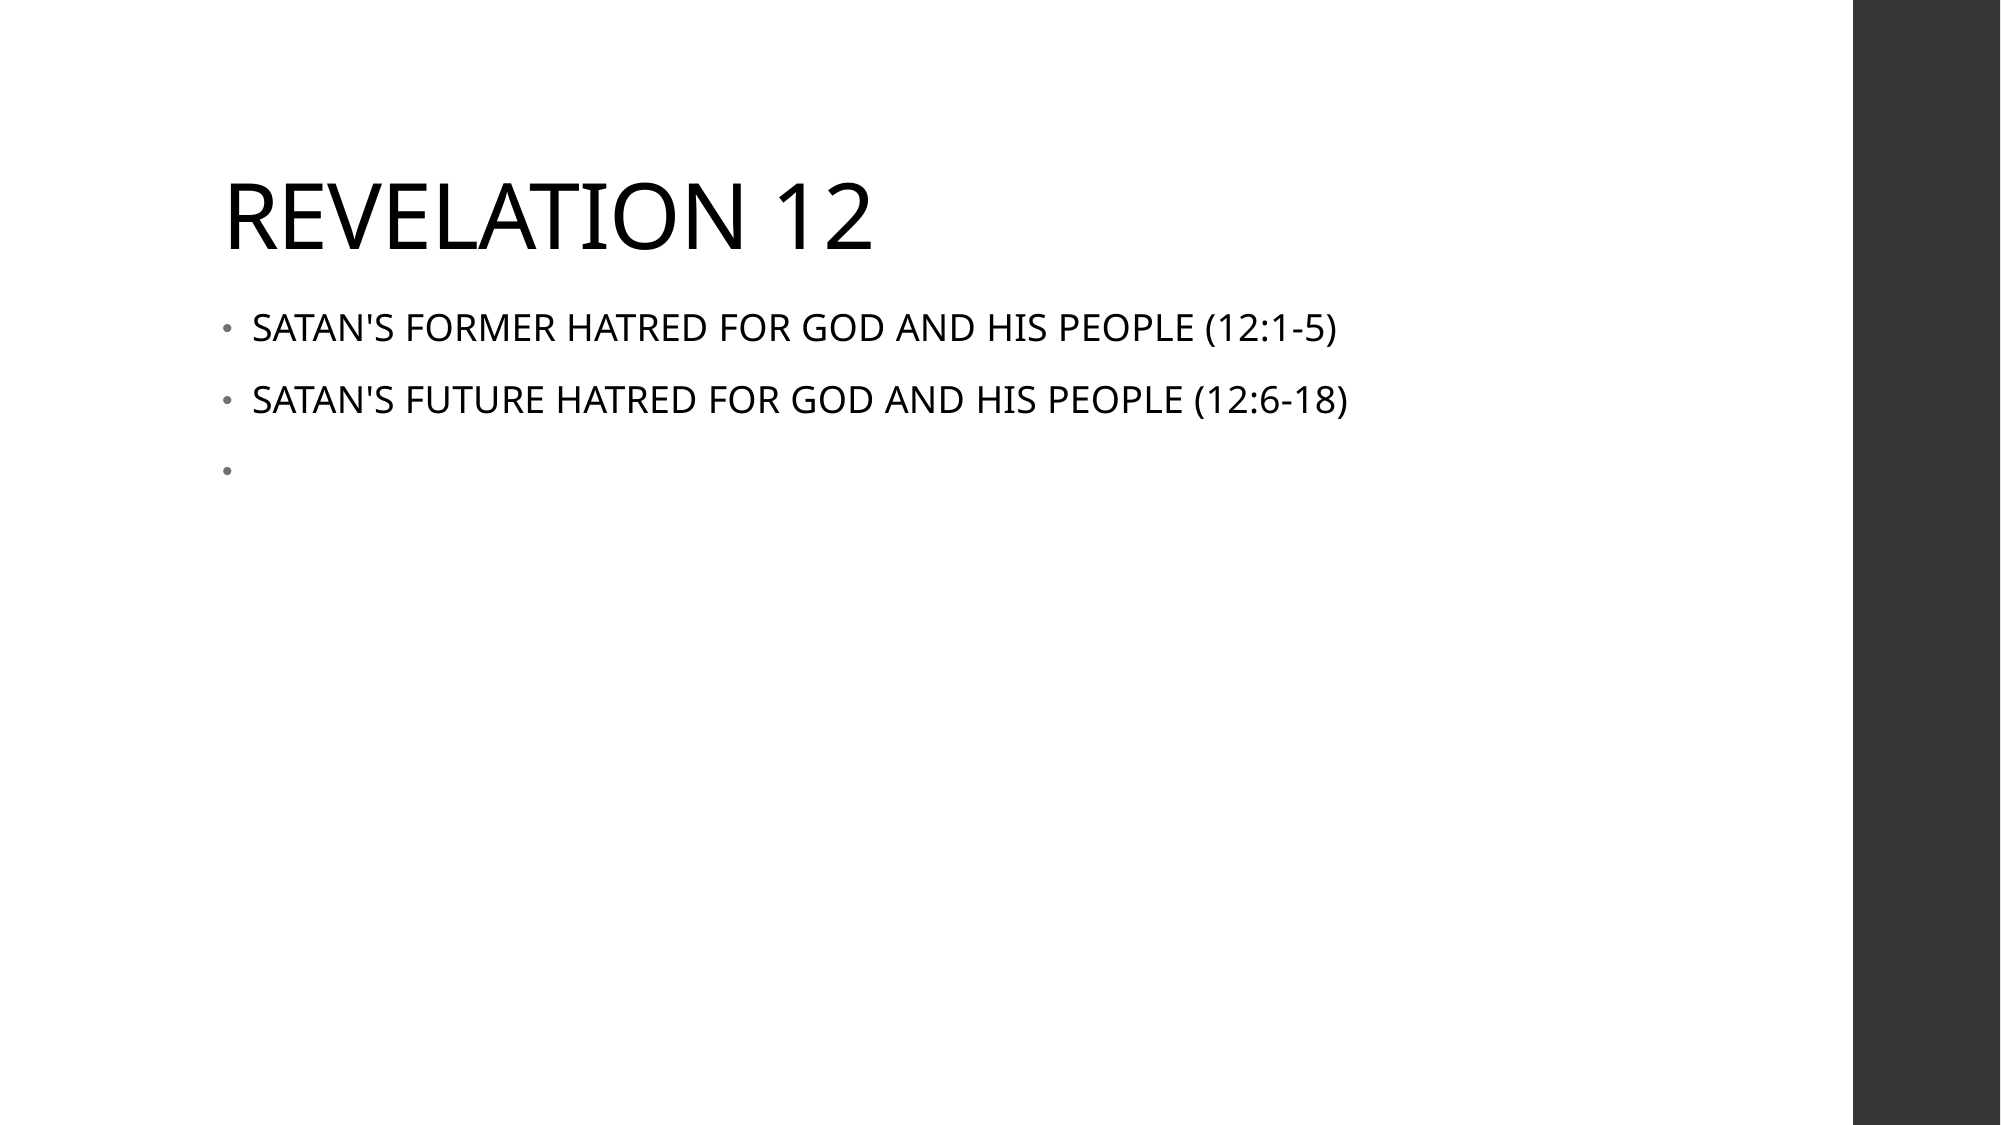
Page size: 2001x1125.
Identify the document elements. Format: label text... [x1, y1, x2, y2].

list SATAN'S FORMER HATRED FOR GOD AND HIS PEOPLE (12:1-5) SATAN'S FUTURE HATRED FOR GOD AND HIS PEOPLE (12:6-18) [206, 299, 1617, 1014]
title REVELATION 12 [206, 60, 1797, 278]
